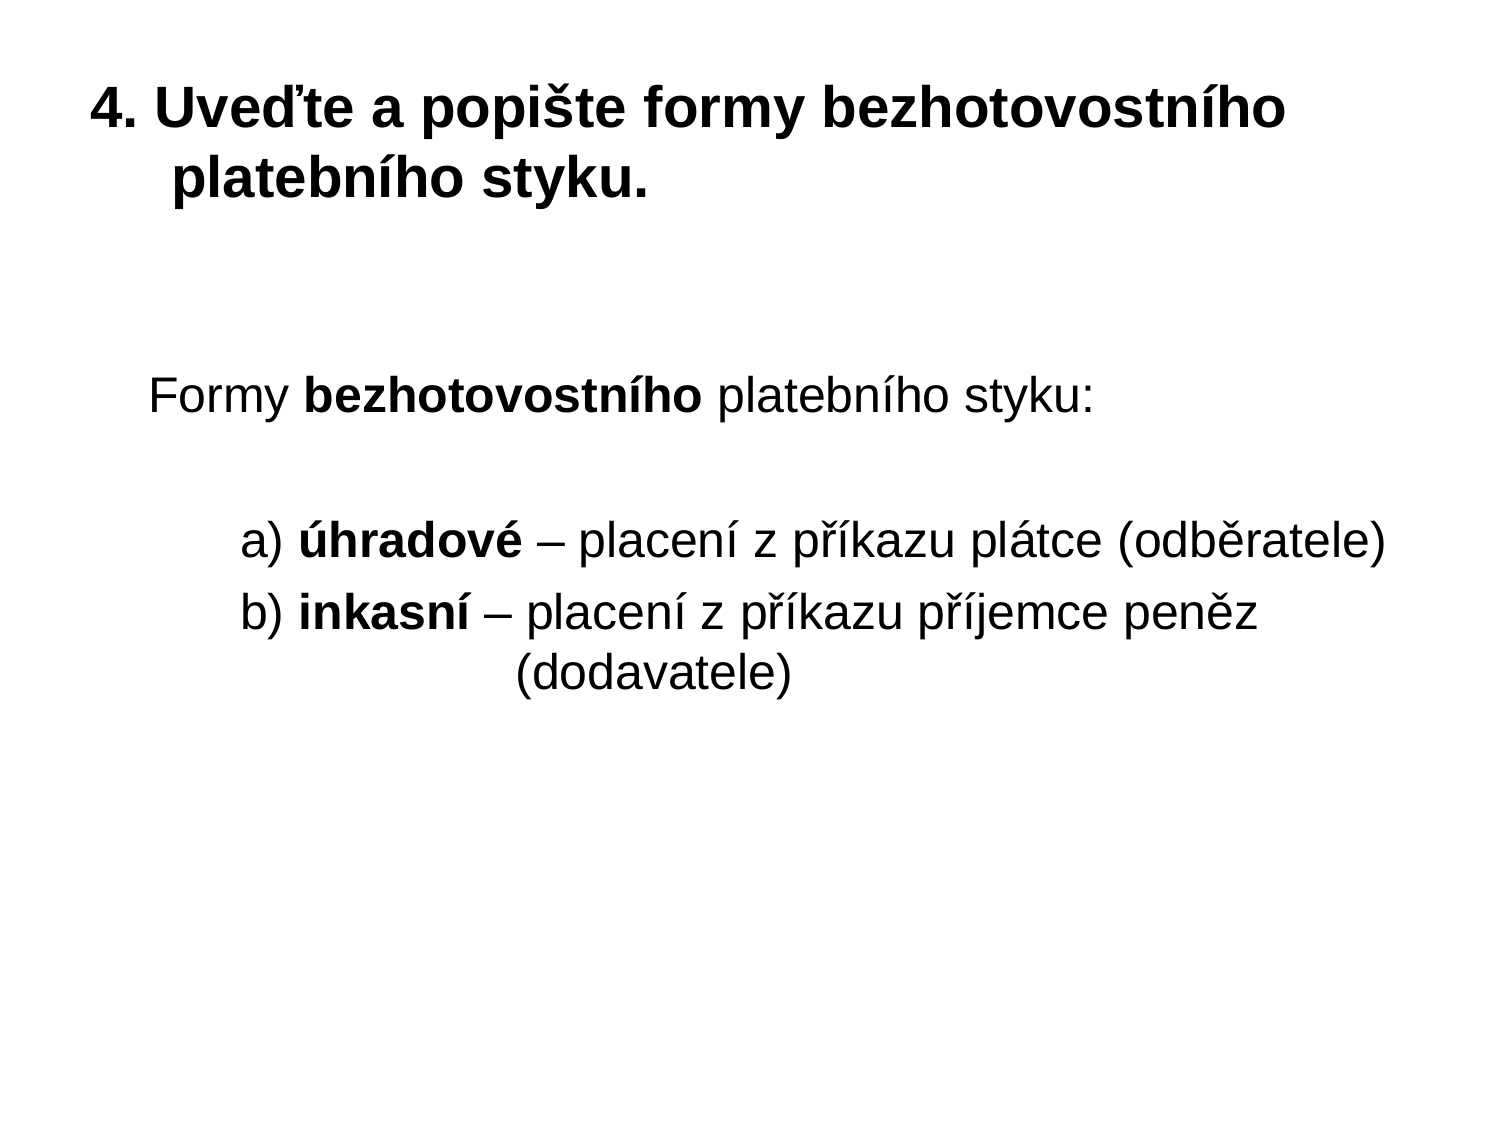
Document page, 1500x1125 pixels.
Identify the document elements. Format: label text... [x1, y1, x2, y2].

list Formy bezhotovostního platebního styku: a) úhradové – placení z příkazu plátce (odběratele) b) inkasní – placení z příkazu příjemce peněz (dodavatele) [75, 262, 1426, 1006]
title 4. Uveďte a popište formy bezhotovostního platebního styku. [75, 45, 1426, 233]
